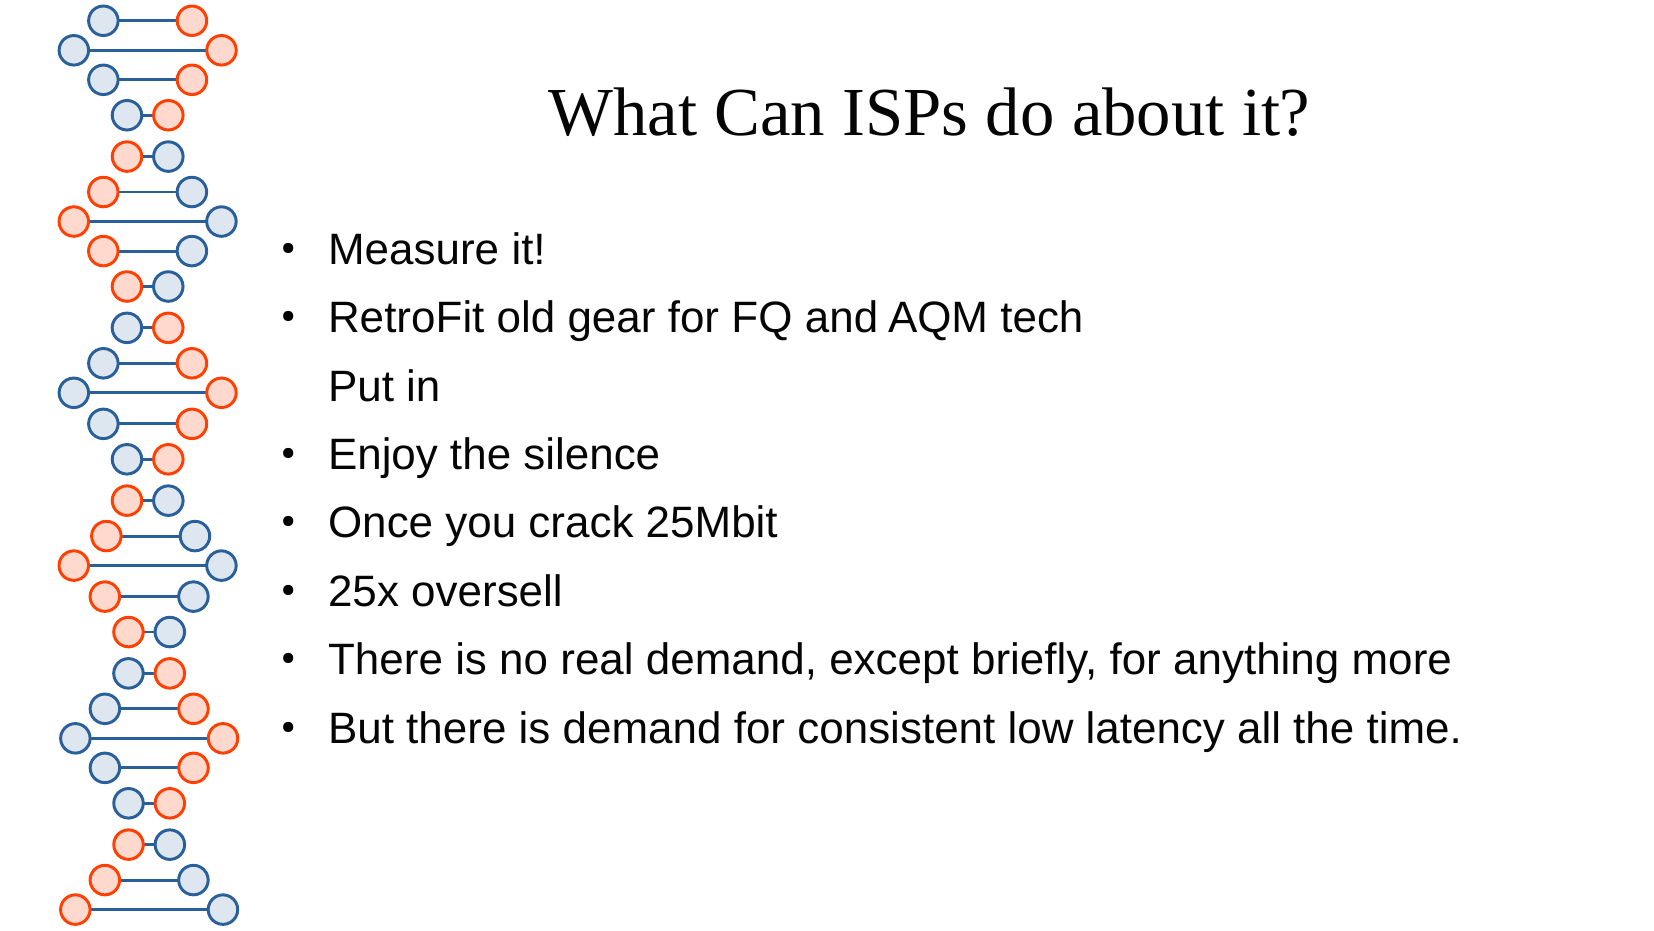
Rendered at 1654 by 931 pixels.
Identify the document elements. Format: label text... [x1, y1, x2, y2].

list Measure it! RetroFit old gear for FQ and AQM tech Put in Enjoy the silence Once you crack 25Mbit 25x oversell There is no real demand, except briefly, for anything more But there is demand for consistent low latency all the time. [265, 224, 1595, 764]
title What Can ISPs do about it? [265, 35, 1595, 189]
